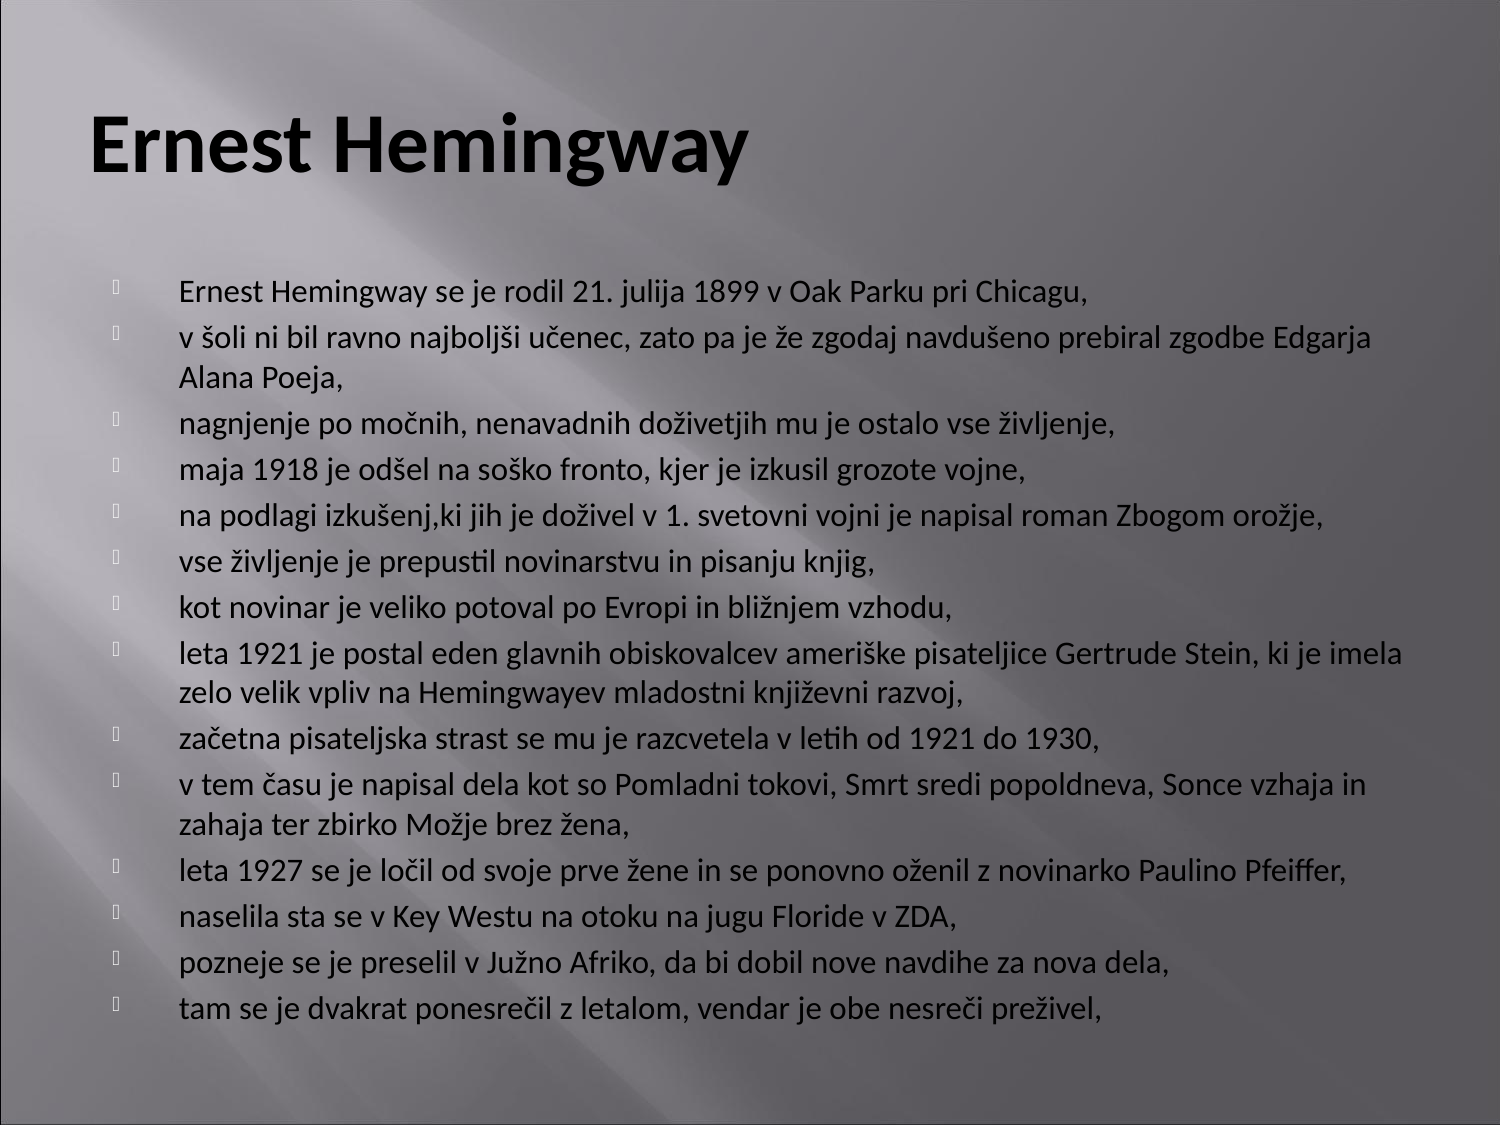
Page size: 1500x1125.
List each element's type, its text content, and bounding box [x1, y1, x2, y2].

list Ernest Hemingway se je rodil 21. julija 1899 v Oak Parku pri Chicagu, v šoli ni bil ravno najboljši učenec, zato pa je že zgodaj navdušeno prebiral zgodbe Edgarja Alana Poeja, nagnjenje po močnih, nenavadnih doživetjih mu je ostalo vse življenje, maja 1918 je odšel na soško fronto, kjer je izkusil grozote vojne, na podlagi izkušenj,ki jih je doživel v 1. svetovni vojni je napisal roman Zbogom orožje, vse življenje je prepustil novinarstvu in pisanju knjig, kot novinar je veliko potoval po Evropi in bližnjem vzhodu, leta 1921 je postal eden glavnih obiskovalcev ameriške pisateljice Gertrude Stein, ki je imela zelo velik vpliv na Hemingwayev mladostni književni razvoj, začetna pisateljska strast se mu je razcvetela v letih od 1921 do 1930, v tem času je napisal dela kot so Pomladni tokovi, Smrt sredi popoldneva, Sonce vzhaja in zahaja ter zbirko Možje brez žena, leta 1927 se je ločil od svoje prve žene in se ponovno oženil z novinarko Paulino Pfeiffer, naselila sta se v Key Westu na otoku na jugu Floride v ZDA, pozneje se je preselil v Južno Afriko, da bi dobil nove navdihe za nova dela, tam se je dvakrat ponesrečil z letalom, vendar je obe nesreči preživel, [75, 262, 1425, 1035]
title Ernest Hemingway [75, 45, 1425, 233]
picture [0, 0, 1500, 1125]
